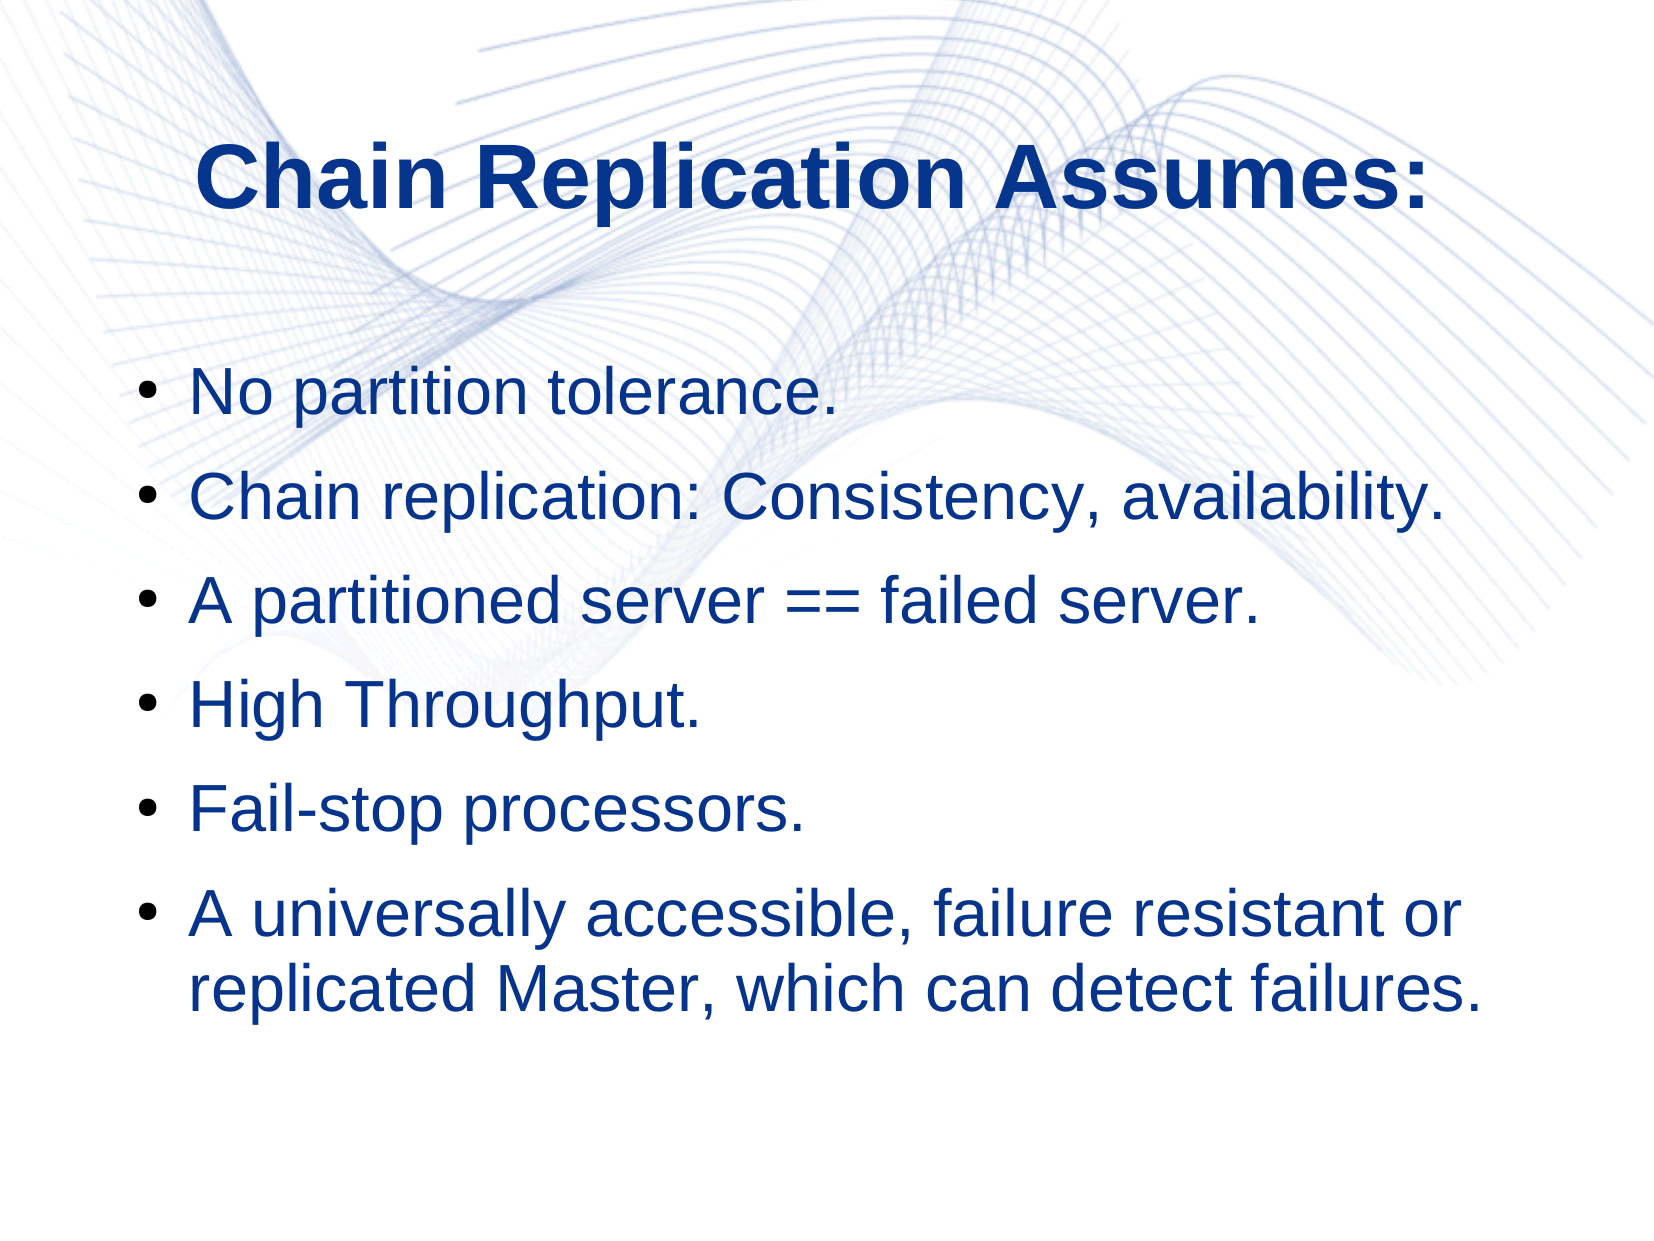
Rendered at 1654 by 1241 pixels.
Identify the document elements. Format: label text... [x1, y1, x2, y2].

picture [0, 0, 1654, 1241]
title Chain Replication Assumes: [118, 66, 1536, 288]
list No partition tolerance. Chain replication: Consistency, availability. A partitioned server == failed server. High Throughput. Fail-stop processors. A universally accessible, failure resistant or replicated Master, which can detect failures. [118, 354, 1536, 1108]
